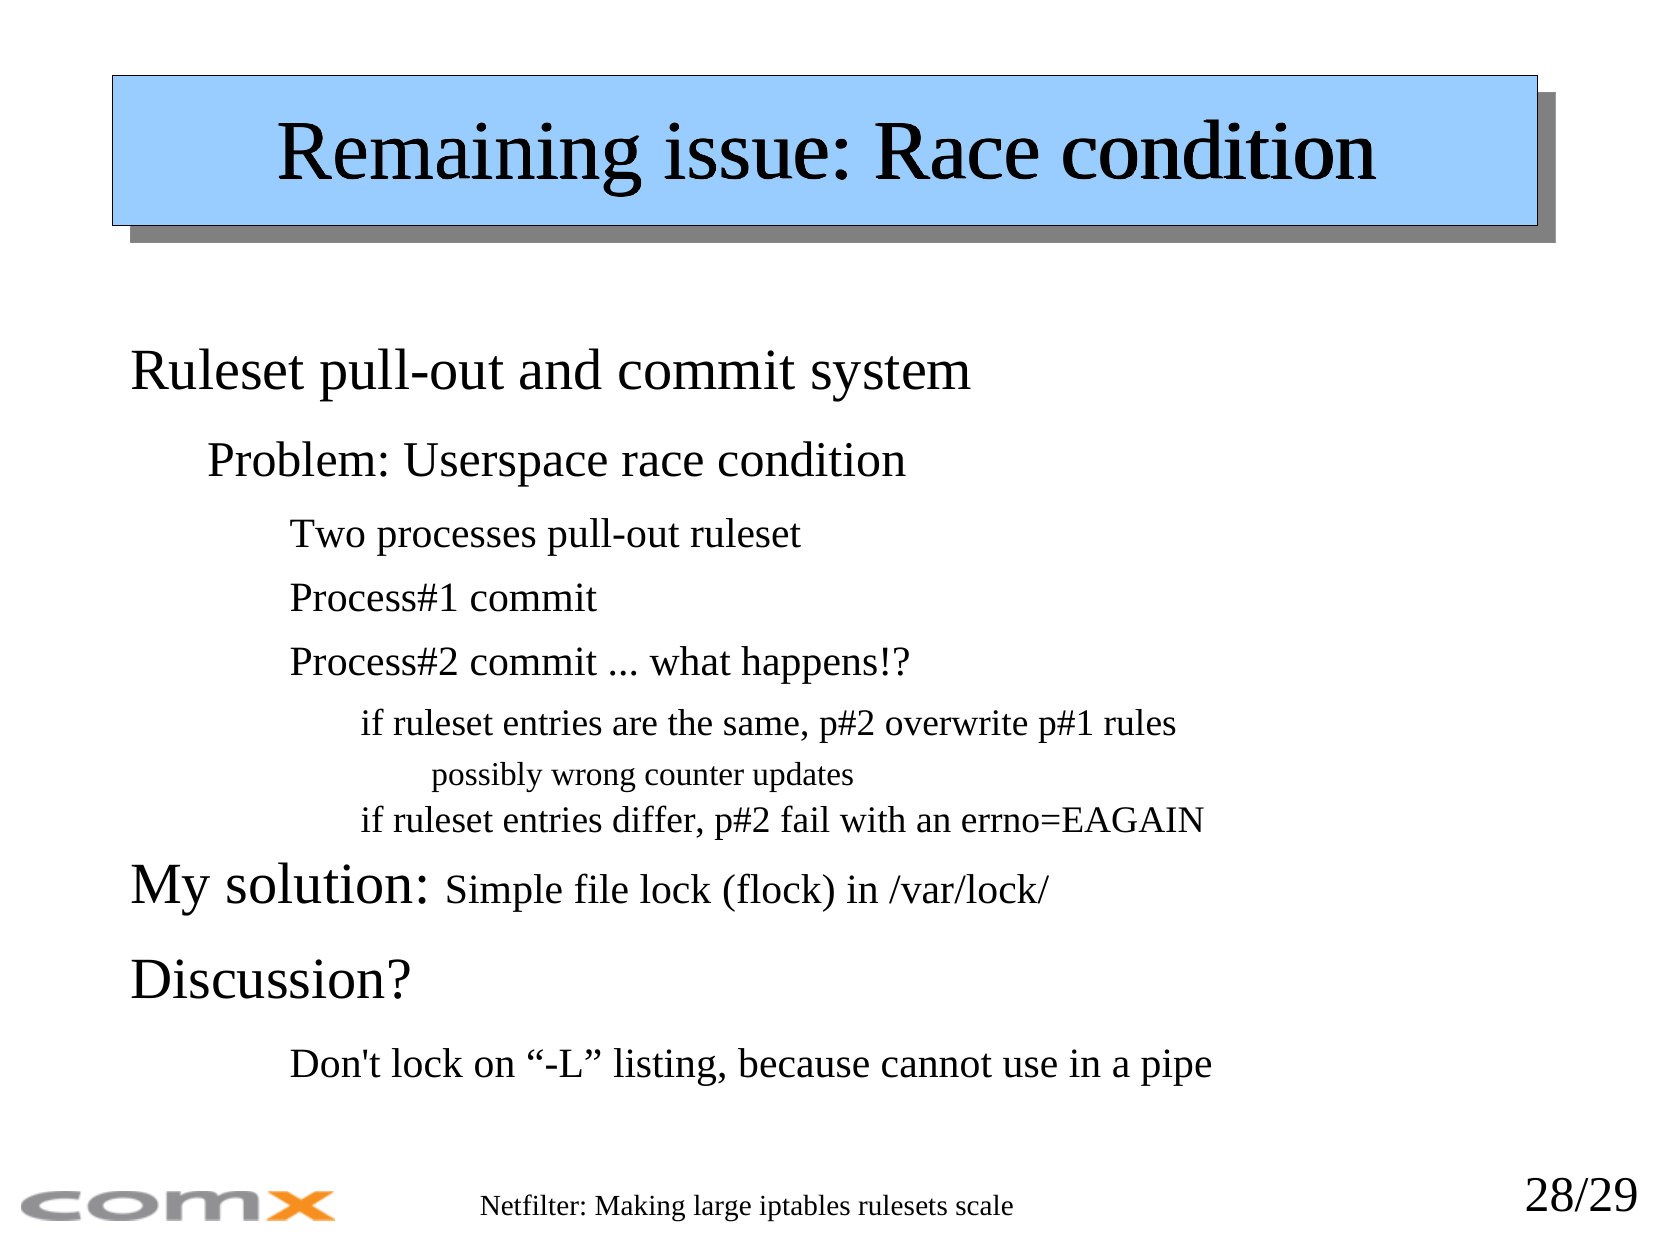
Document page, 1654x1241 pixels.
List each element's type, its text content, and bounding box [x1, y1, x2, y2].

title Remaining issue: Race condition [116, 90, 1538, 211]
list Ruleset pull-out and commit system Problem: Userspace race condition Two processes pull-out ruleset Process#1 commit Process#2 commit ... what happens!? if ruleset entries are the same, p#2 overwrite p#1 rules possibly wrong counter updates if ruleset entries differ, p#2 fail with an errno=EAGAIN My solution: Simple file lock (flock) in /var/lock/ Discussion? Don't lock on “-L” listing, because cannot use in a pipe [112, 337, 1538, 1114]
picture [21, 1191, 335, 1221]
